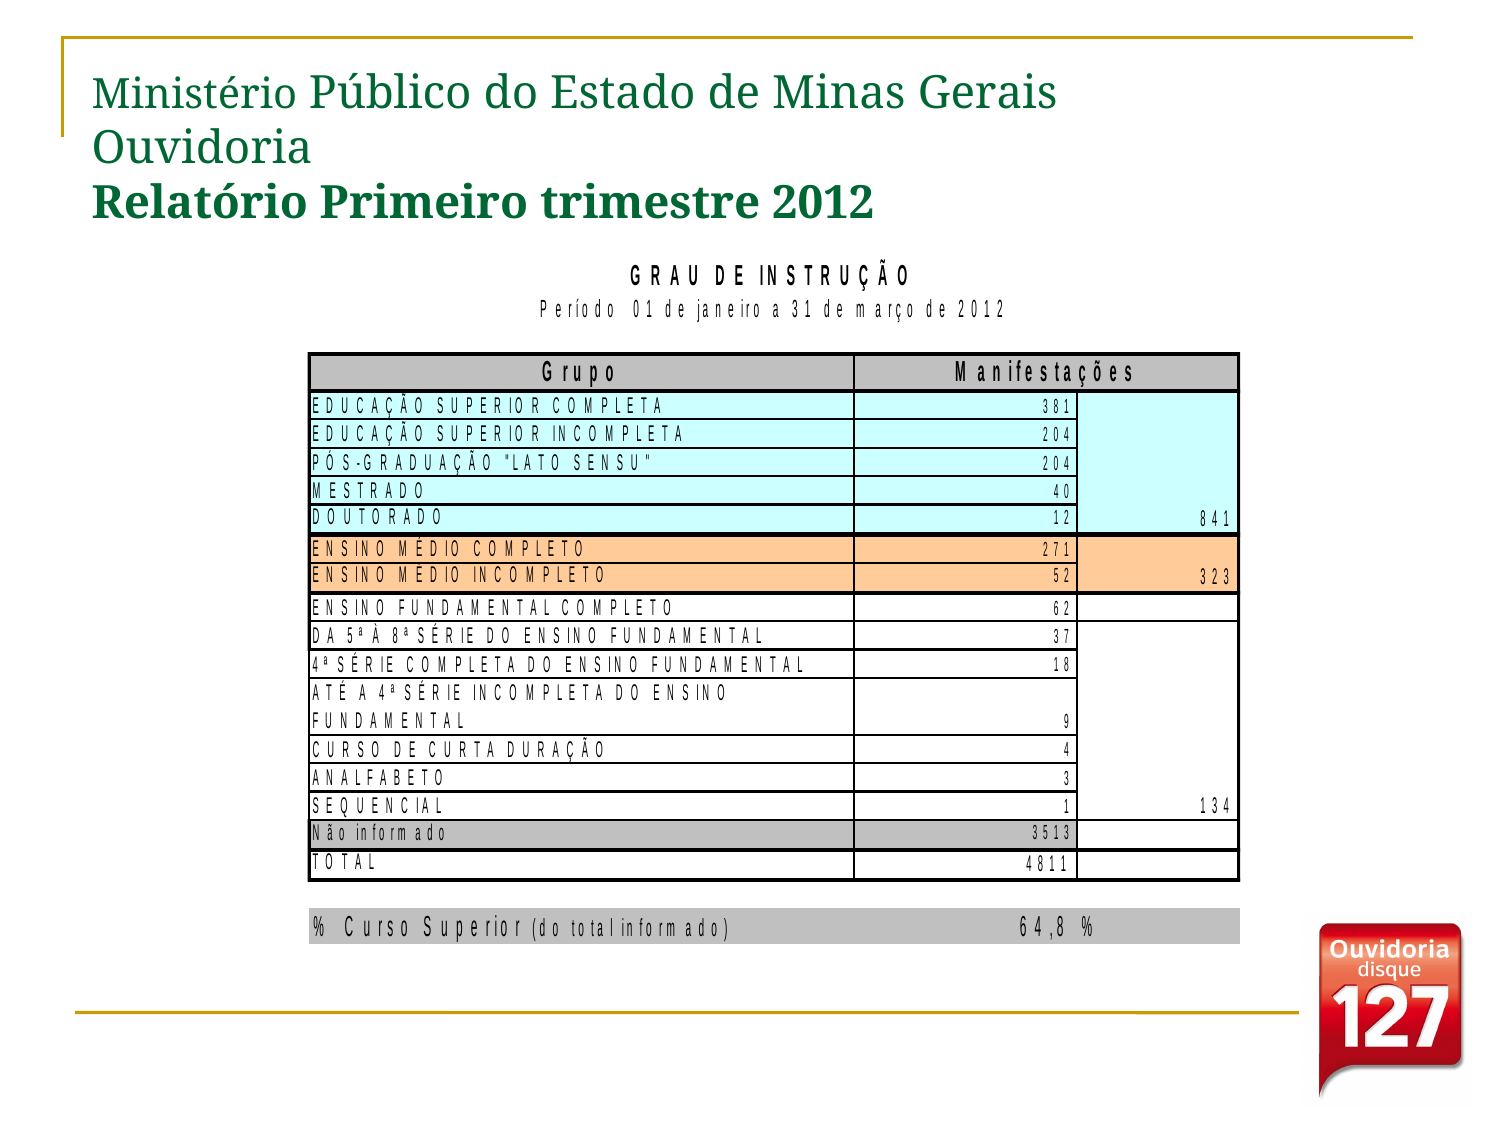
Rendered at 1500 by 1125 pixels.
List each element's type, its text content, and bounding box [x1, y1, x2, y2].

text_box Ministério Público do Estado de Minas Gerais Ouvidoria Relatório Primeiro trimestre 2012 [76, 0, 1427, 187]
chart [307, 256, 1241, 945]
chart [1299, 912, 1473, 1107]
